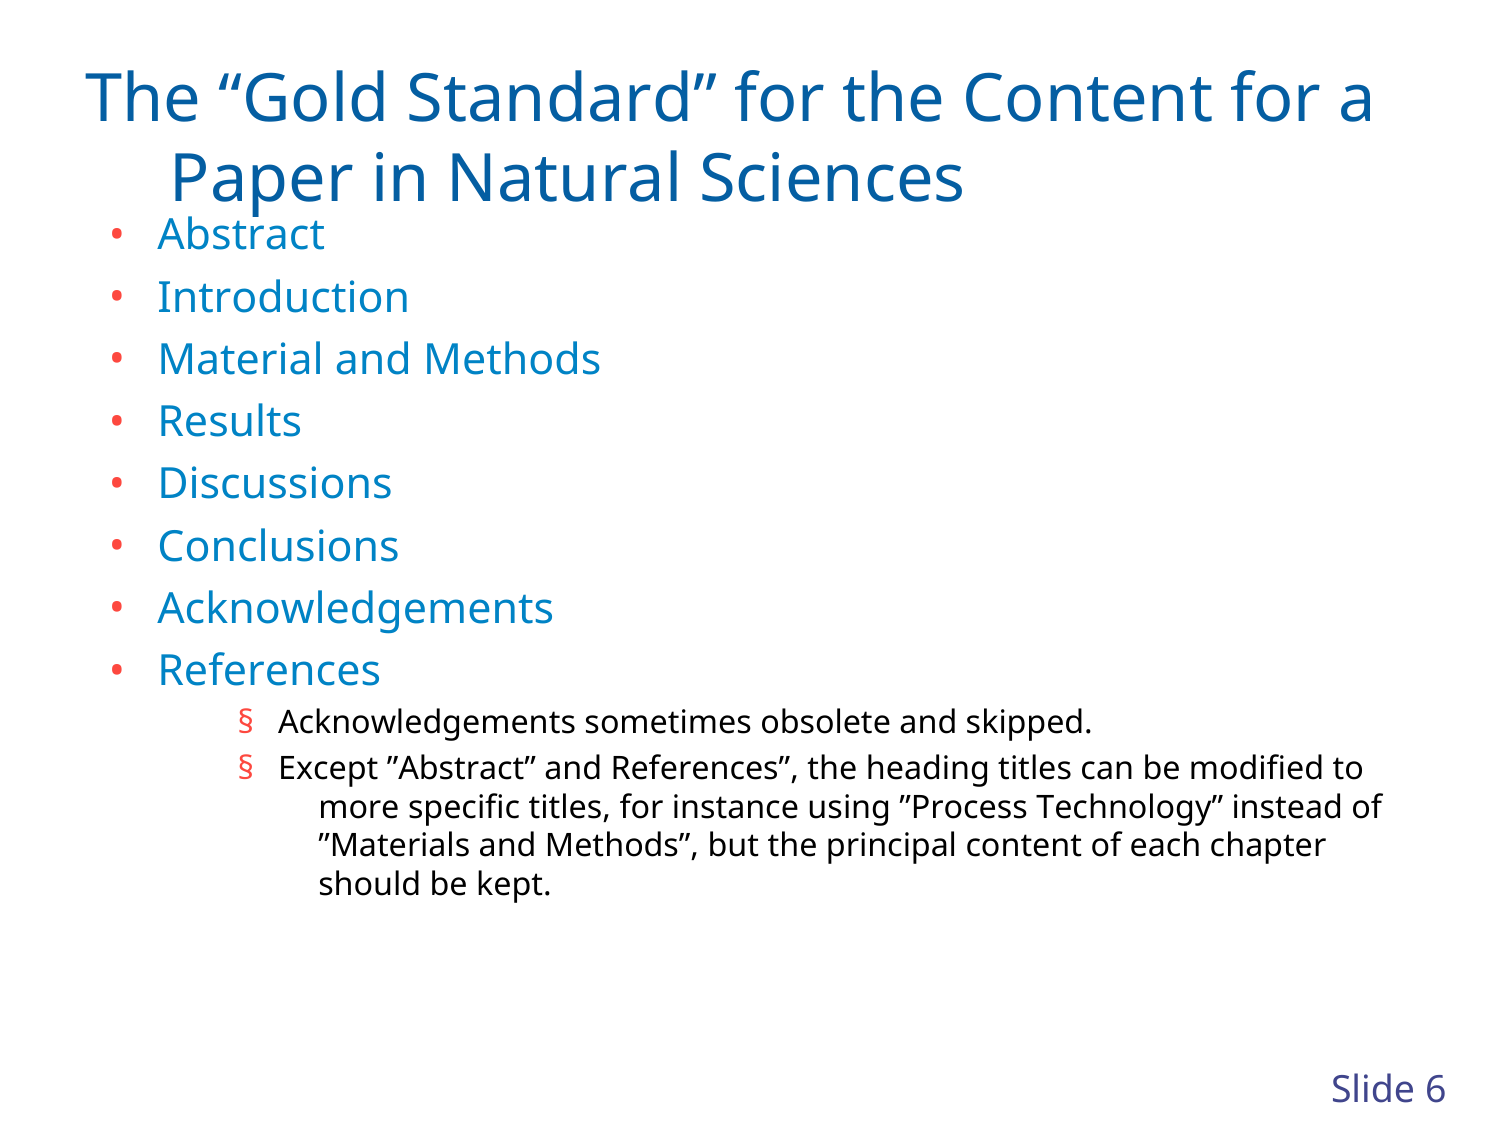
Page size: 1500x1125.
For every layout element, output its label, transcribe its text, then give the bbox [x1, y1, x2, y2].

title The “Gold Standard” for the Content for a Paper in Natural Sciences [70, 46, 1413, 197]
list Abstract Introduction Material and Methods Results Discussions Conclusions Acknowledgements References Acknowledgements sometimes obsolete and skipped. Except ”Abstract” and References”, the heading titles can be modified to more specific titles, for instance using ”Process Technology” instead of ”Materials and Methods”, but the principal content of each chapter should be kept. [93, 199, 1418, 914]
